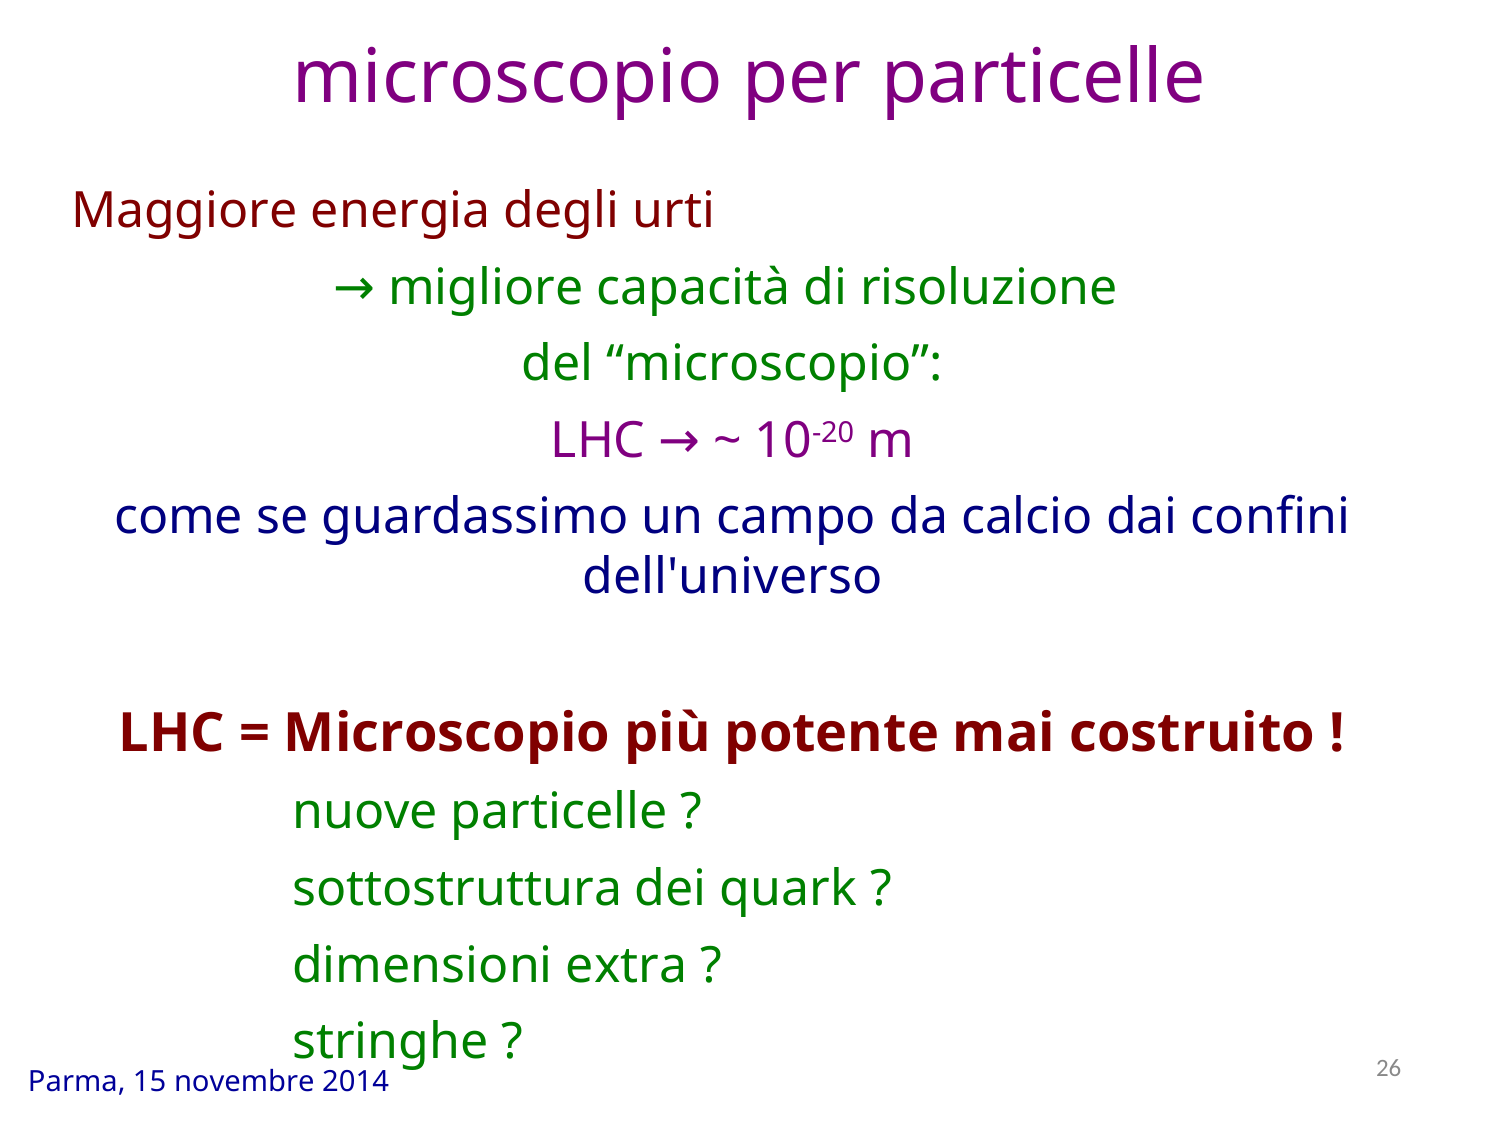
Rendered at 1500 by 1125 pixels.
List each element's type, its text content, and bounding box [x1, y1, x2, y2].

text_box Maggiore energia degli urti → migliore capacità di risoluzione del “microscopio”: LHC → ~ 10-20 m come se guardassimo un campo da calcio dai confini dell'universo LHC = Microscopio più potente mai costruito ! nuove particelle ? sottostruttura dei quark ? dimensioni extra ? stringhe ? [71, 194, 1394, 1052]
text_box microscopio per particelle [75, 0, 1424, 140]
text_box <numero> [1074, 1042, 1417, 1095]
